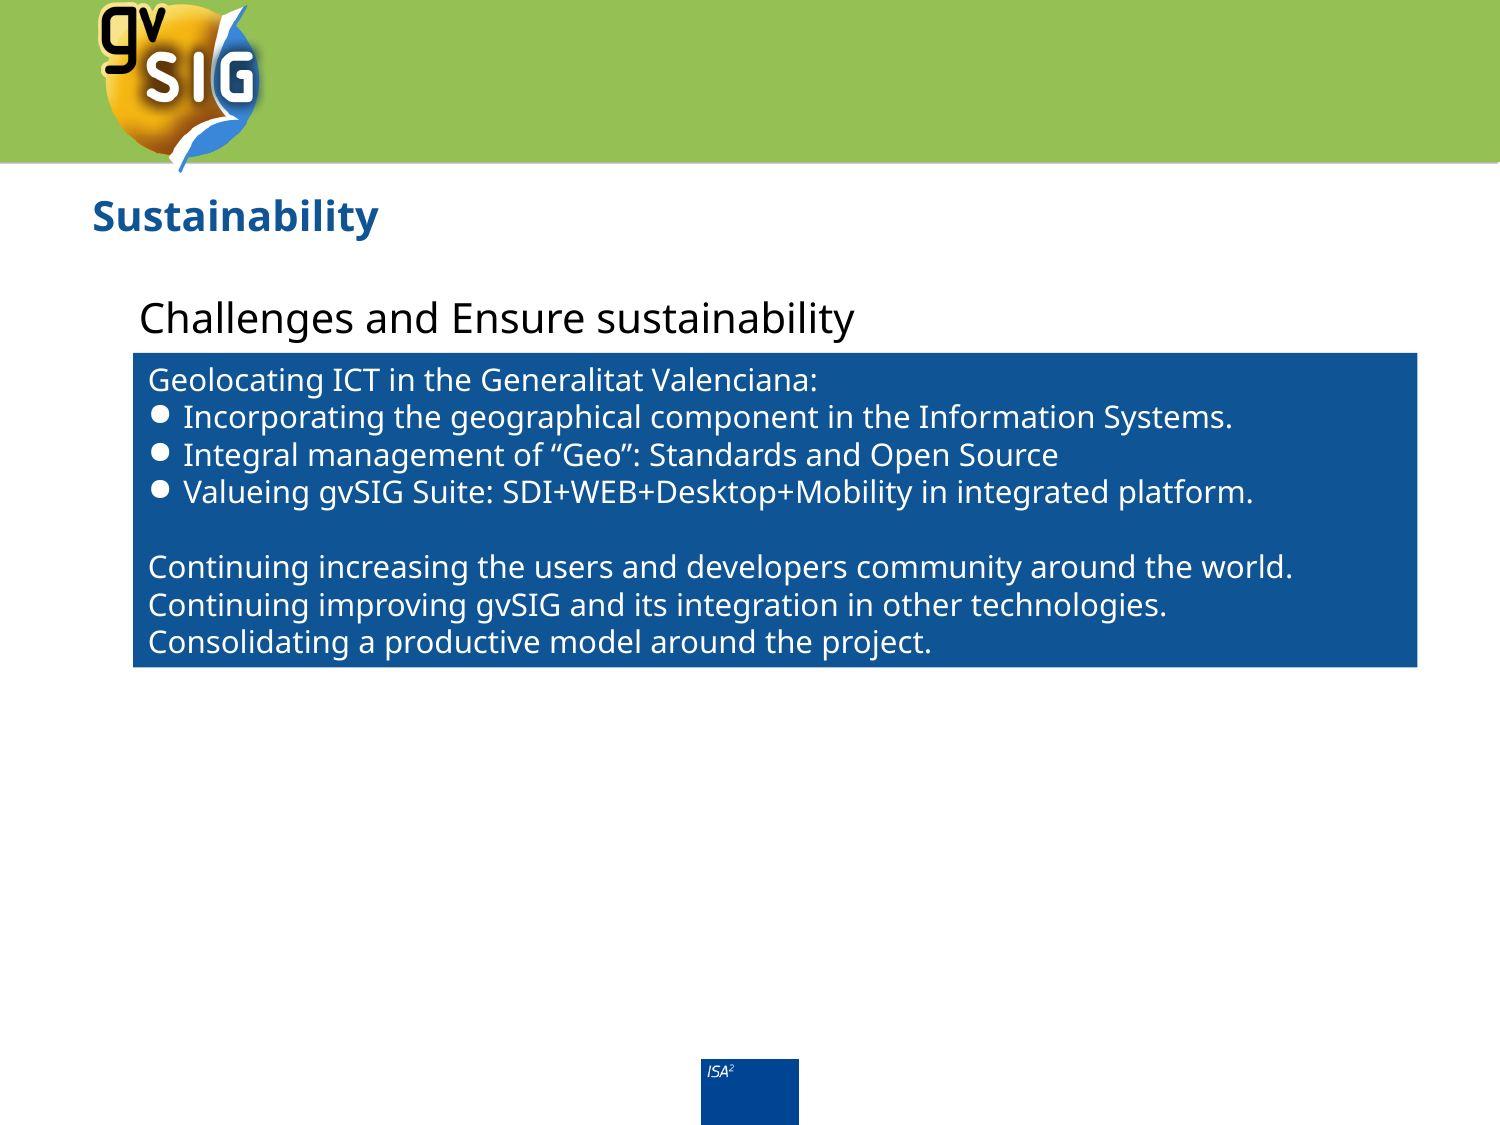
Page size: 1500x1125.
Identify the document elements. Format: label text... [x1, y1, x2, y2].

text_box Geolocating ICT in the Generalitat Valenciana: Incorporating the geographical component in the Information Systems. Integral management of “Geo”: Standards and Open Source Valueing gvSIG Suite: SDI+WEB+Desktop+Mobility in integrated platform. Continuing increasing the users and developers community around the world. Continuing improving gvSIG and its integration in other technologies. Consolidating a productive model around the project. [133, 352, 1418, 668]
title Sustainability [77, 137, 1428, 292]
picture [701, 1059, 799, 1125]
picture [64, 2, 301, 173]
text_box Challenges and Ensure sustainability [124, 284, 922, 350]
